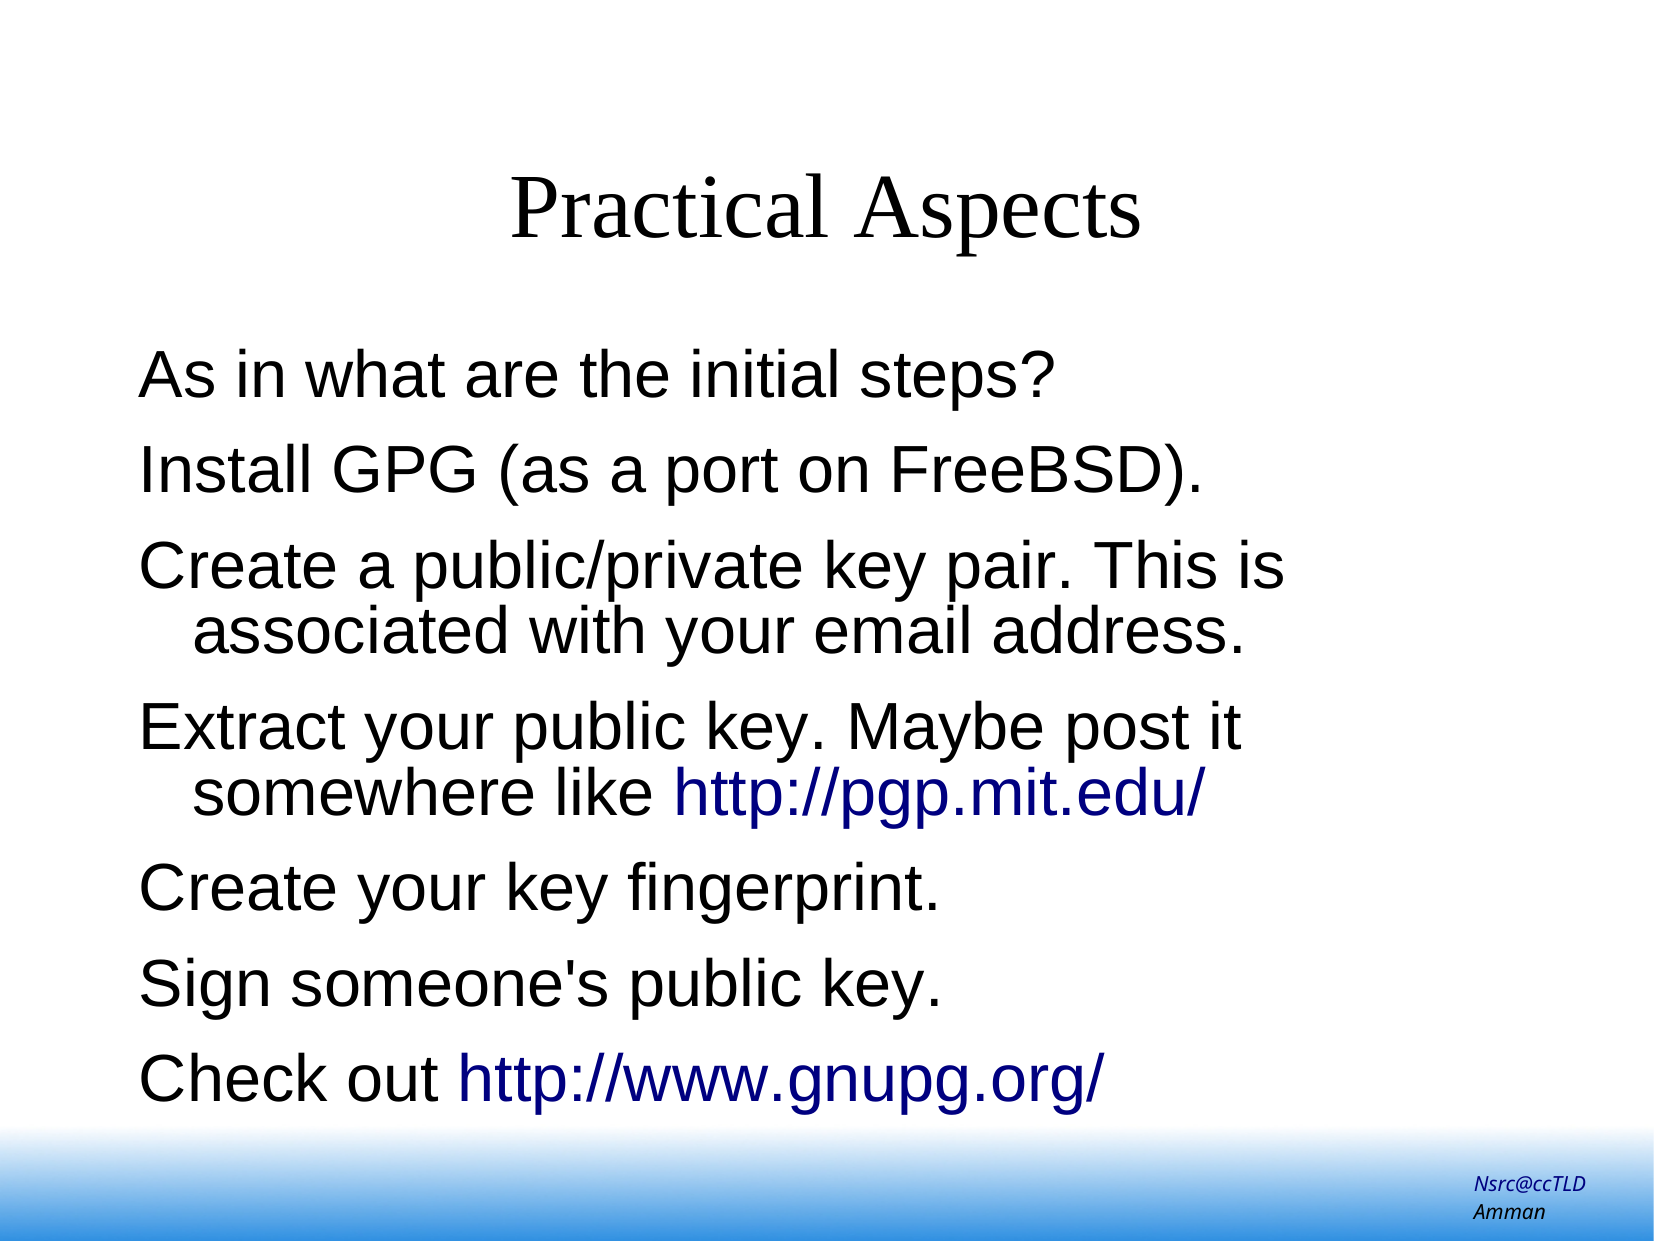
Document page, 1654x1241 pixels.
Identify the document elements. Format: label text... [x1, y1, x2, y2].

list As in what are the initial steps? Install GPG (as a port on FreeBSD). Create a public/private key pair. This is associated with your email address. Extract your public key. Maybe post it somewhere like http://pgp.mit.edu/ Create your key fingerprint. Sign someone's public key. Check out http://www.gnupg.org/ [121, 344, 1534, 1127]
picture [0, 1124, 1654, 1241]
title Practical Aspects [121, 102, 1534, 310]
